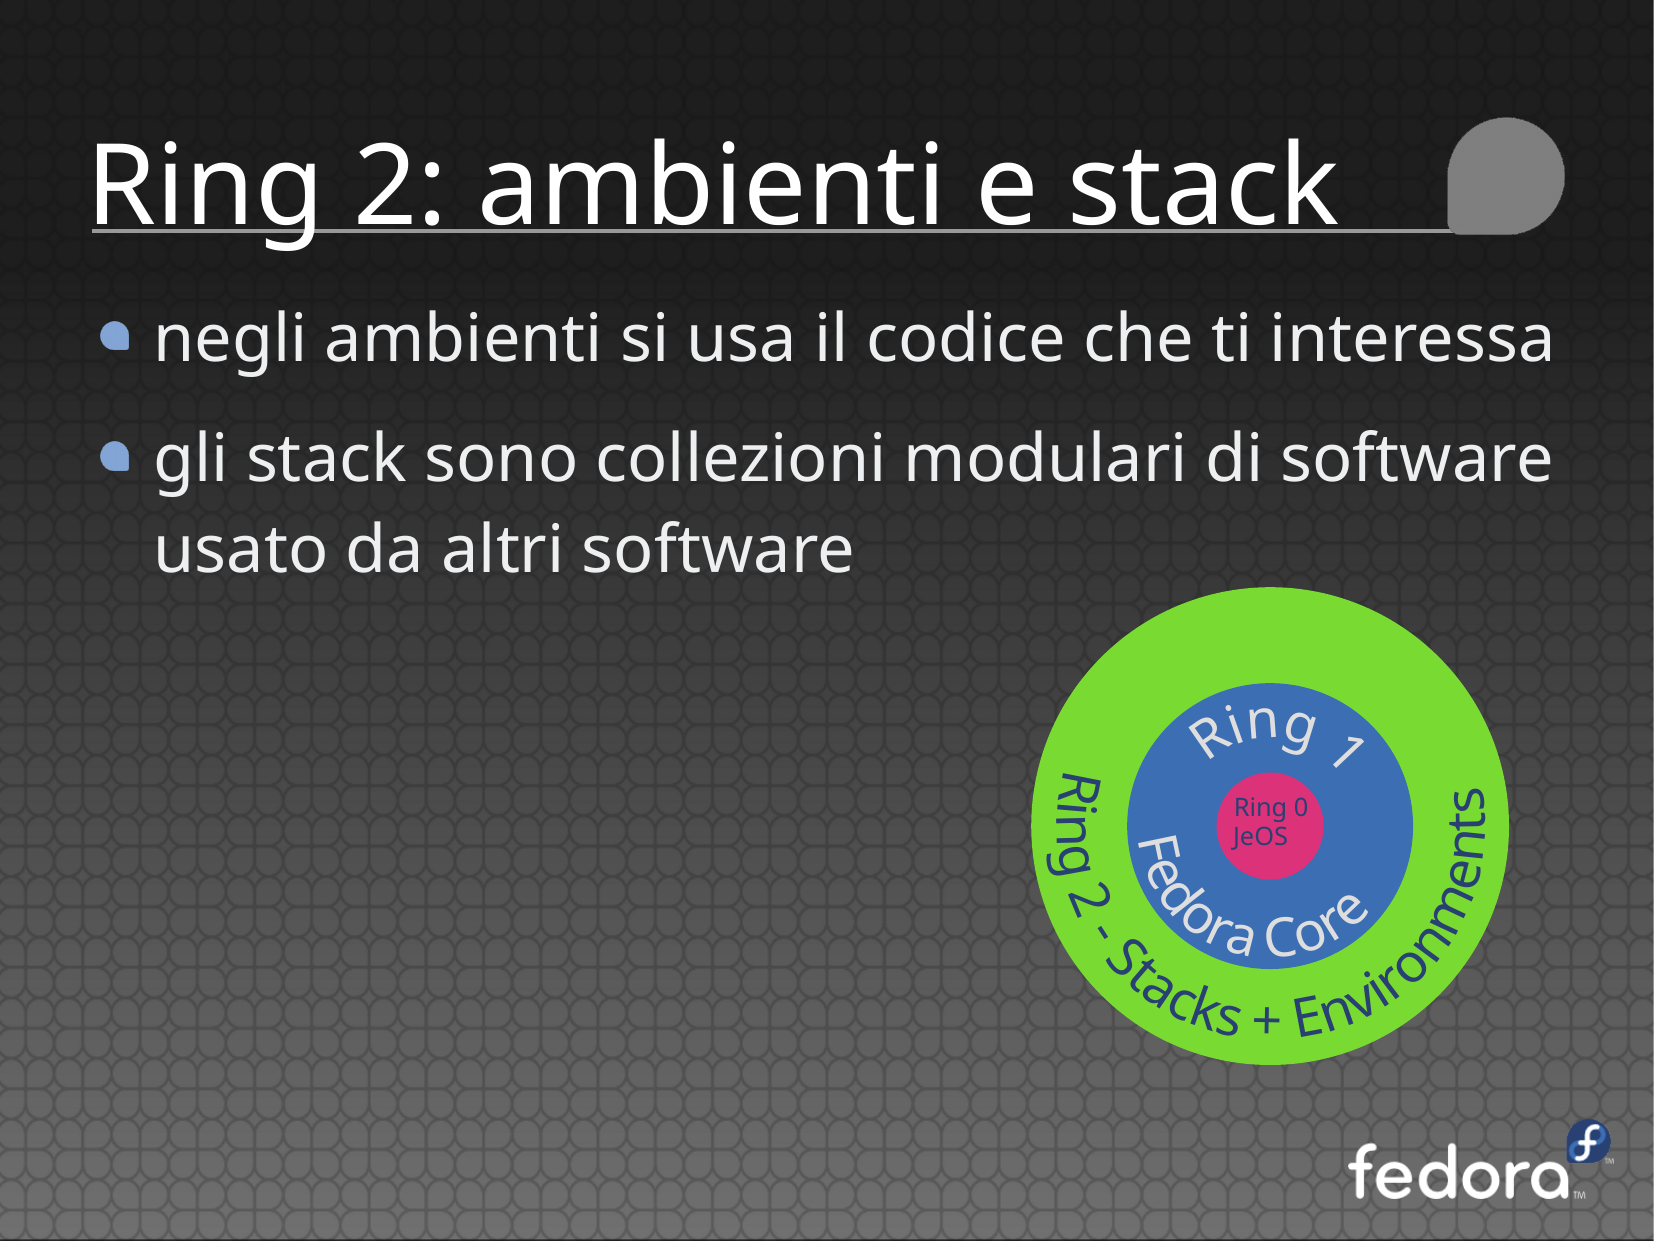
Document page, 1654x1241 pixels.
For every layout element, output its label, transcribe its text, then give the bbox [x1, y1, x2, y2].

picture [0, 0, 1654, 1241]
title Ring 2: ambienti e stack [86, 112, 1576, 249]
list negli ambienti si usa il codice che ti interessa gli stack sono collezioni modulari di software usato da altri software [82, 290, 1571, 1109]
